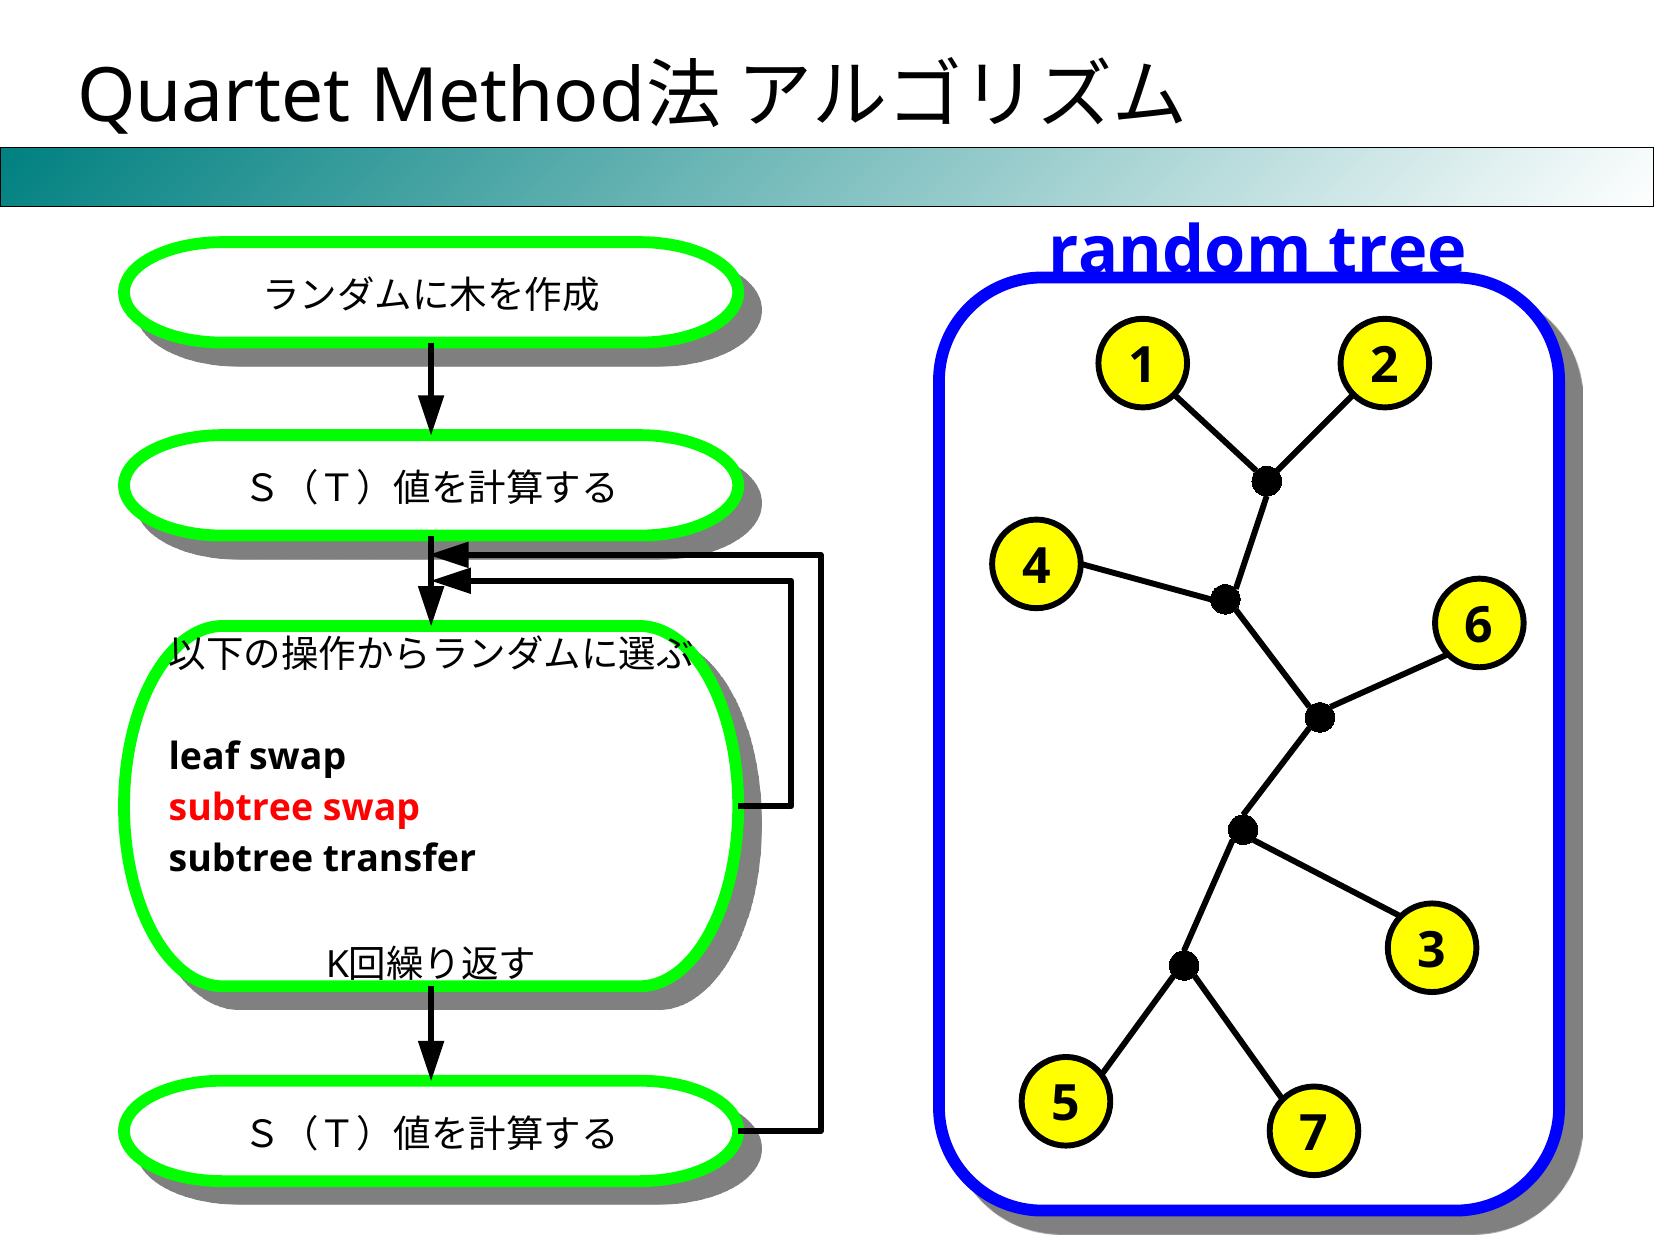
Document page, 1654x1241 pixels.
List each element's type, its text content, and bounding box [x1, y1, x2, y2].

text_box 5 [1021, 1056, 1111, 1146]
text_box 3 [1387, 903, 1477, 993]
text_box 以下の操作からランダムに選ぶ leaf swap subtree swap subtree transfer K回繰り返す [124, 625, 739, 987]
title Quartet Method法 アルゴリズム [77, 29, 1566, 148]
text_box ランダムに木を作成 [124, 242, 739, 343]
text_box 7 [1269, 1086, 1359, 1176]
text_box Ｓ（Ｔ）値を計算する [124, 435, 739, 536]
text_box random tree [1053, 194, 1463, 282]
text_box 1 [1098, 318, 1188, 408]
text_box Ｓ（Ｔ）値を計算する [124, 1080, 739, 1182]
text_box 2 [1340, 318, 1430, 408]
text_box 6 [1435, 578, 1524, 668]
text_box [938, 277, 1560, 1211]
text_box 4 [992, 519, 1081, 609]
